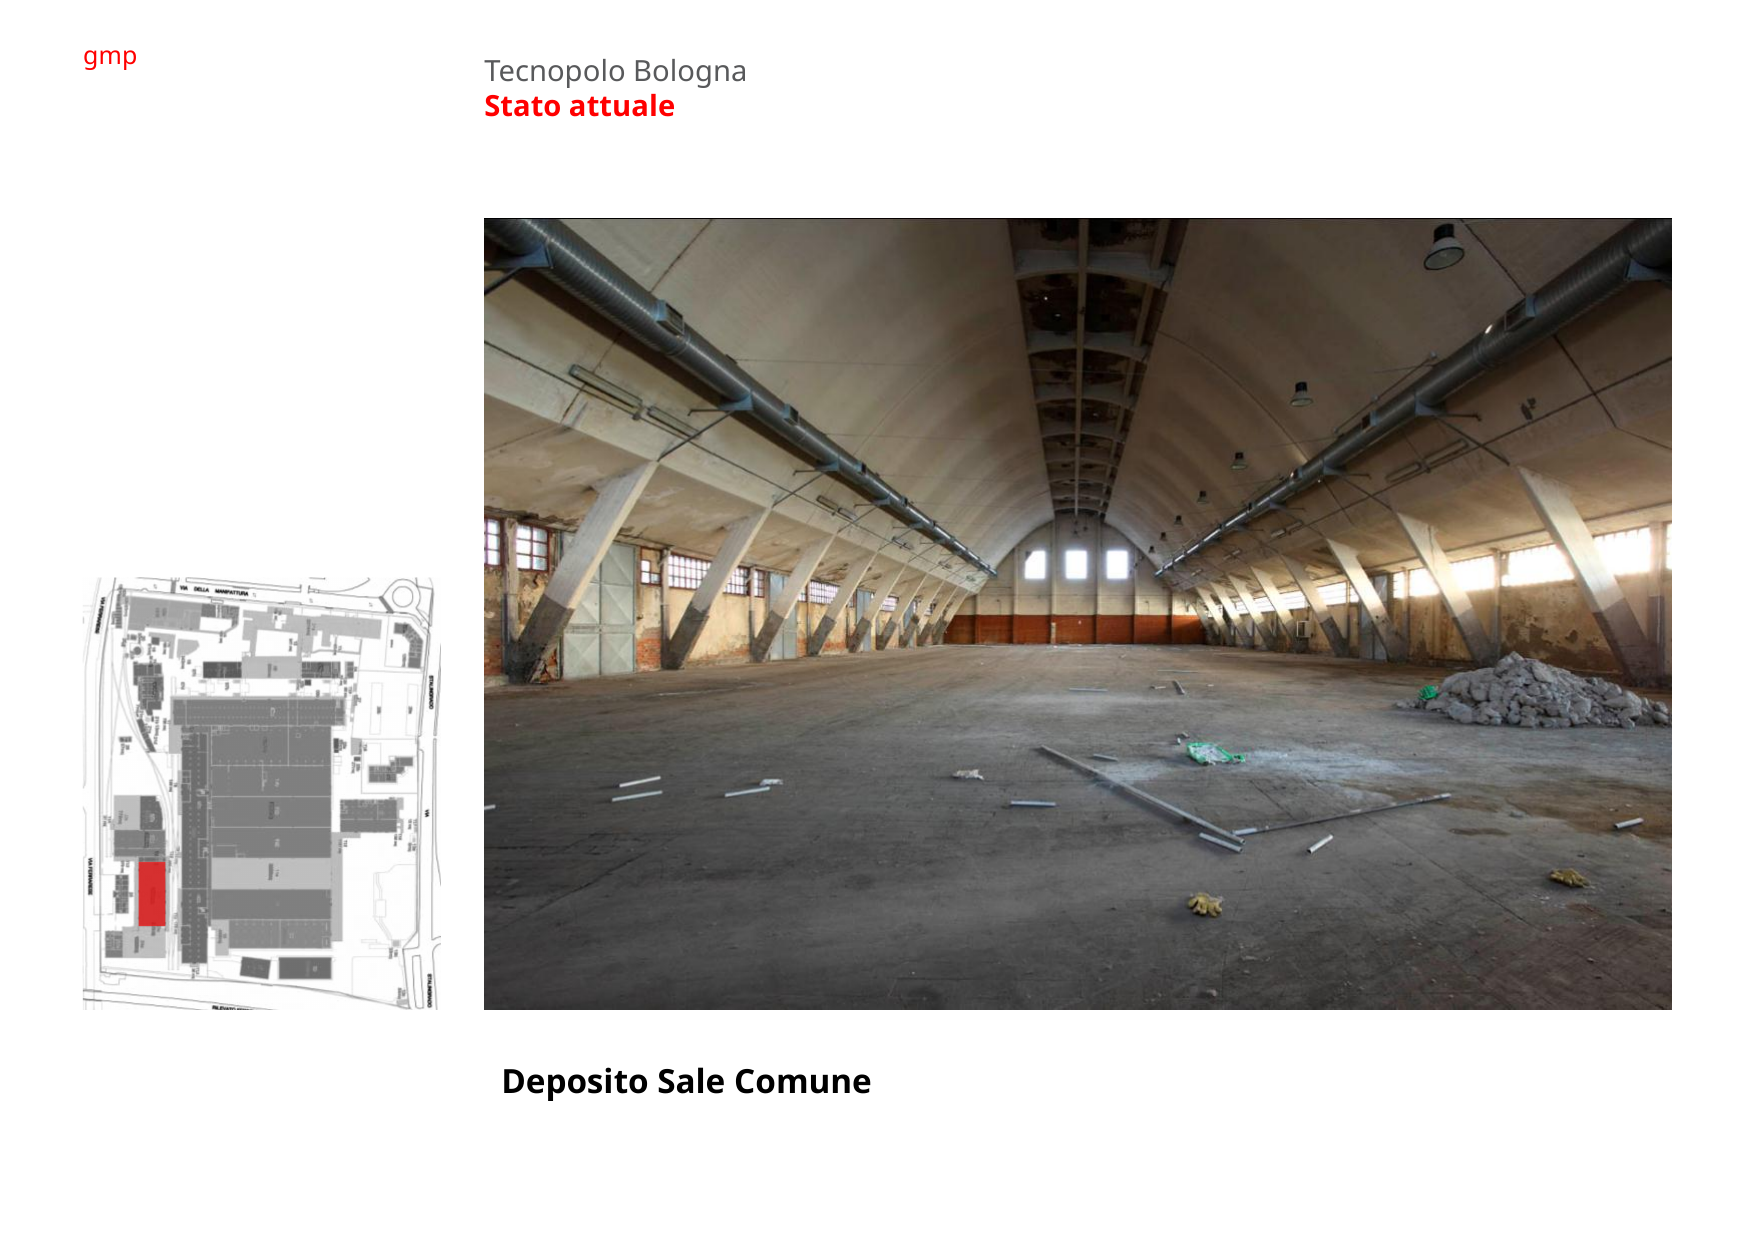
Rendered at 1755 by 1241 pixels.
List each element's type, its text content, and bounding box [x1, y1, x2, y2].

text_box [139, 862, 165, 926]
list Stato attuale [484, 113, 1625, 166]
text_box Deposito Sale Comune [484, 1047, 1058, 1113]
picture [484, 218, 1672, 1010]
picture [82, 577, 441, 1010]
